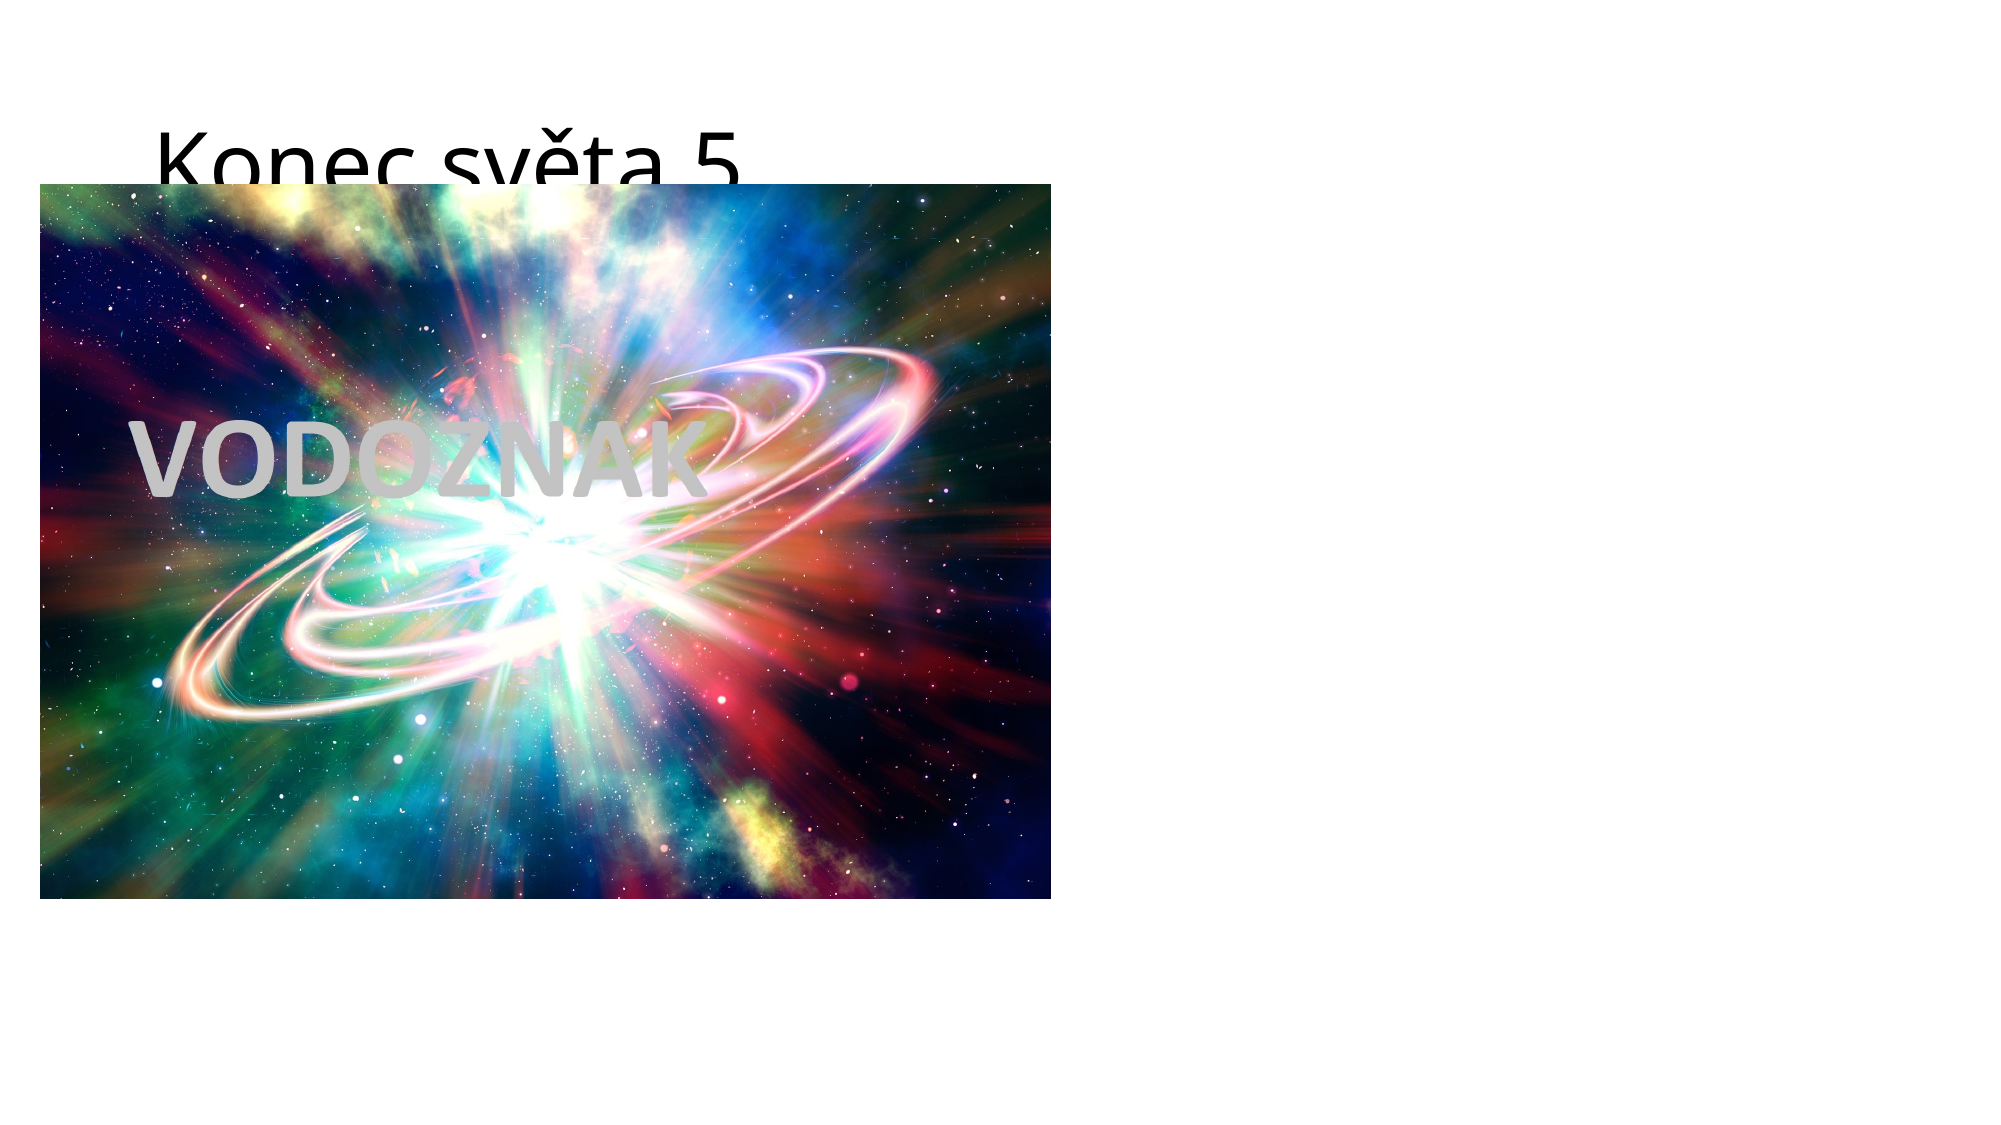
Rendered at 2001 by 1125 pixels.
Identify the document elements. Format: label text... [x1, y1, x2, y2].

title Konec světa 5 [137, 59, 1863, 278]
picture [40, 184, 1051, 899]
